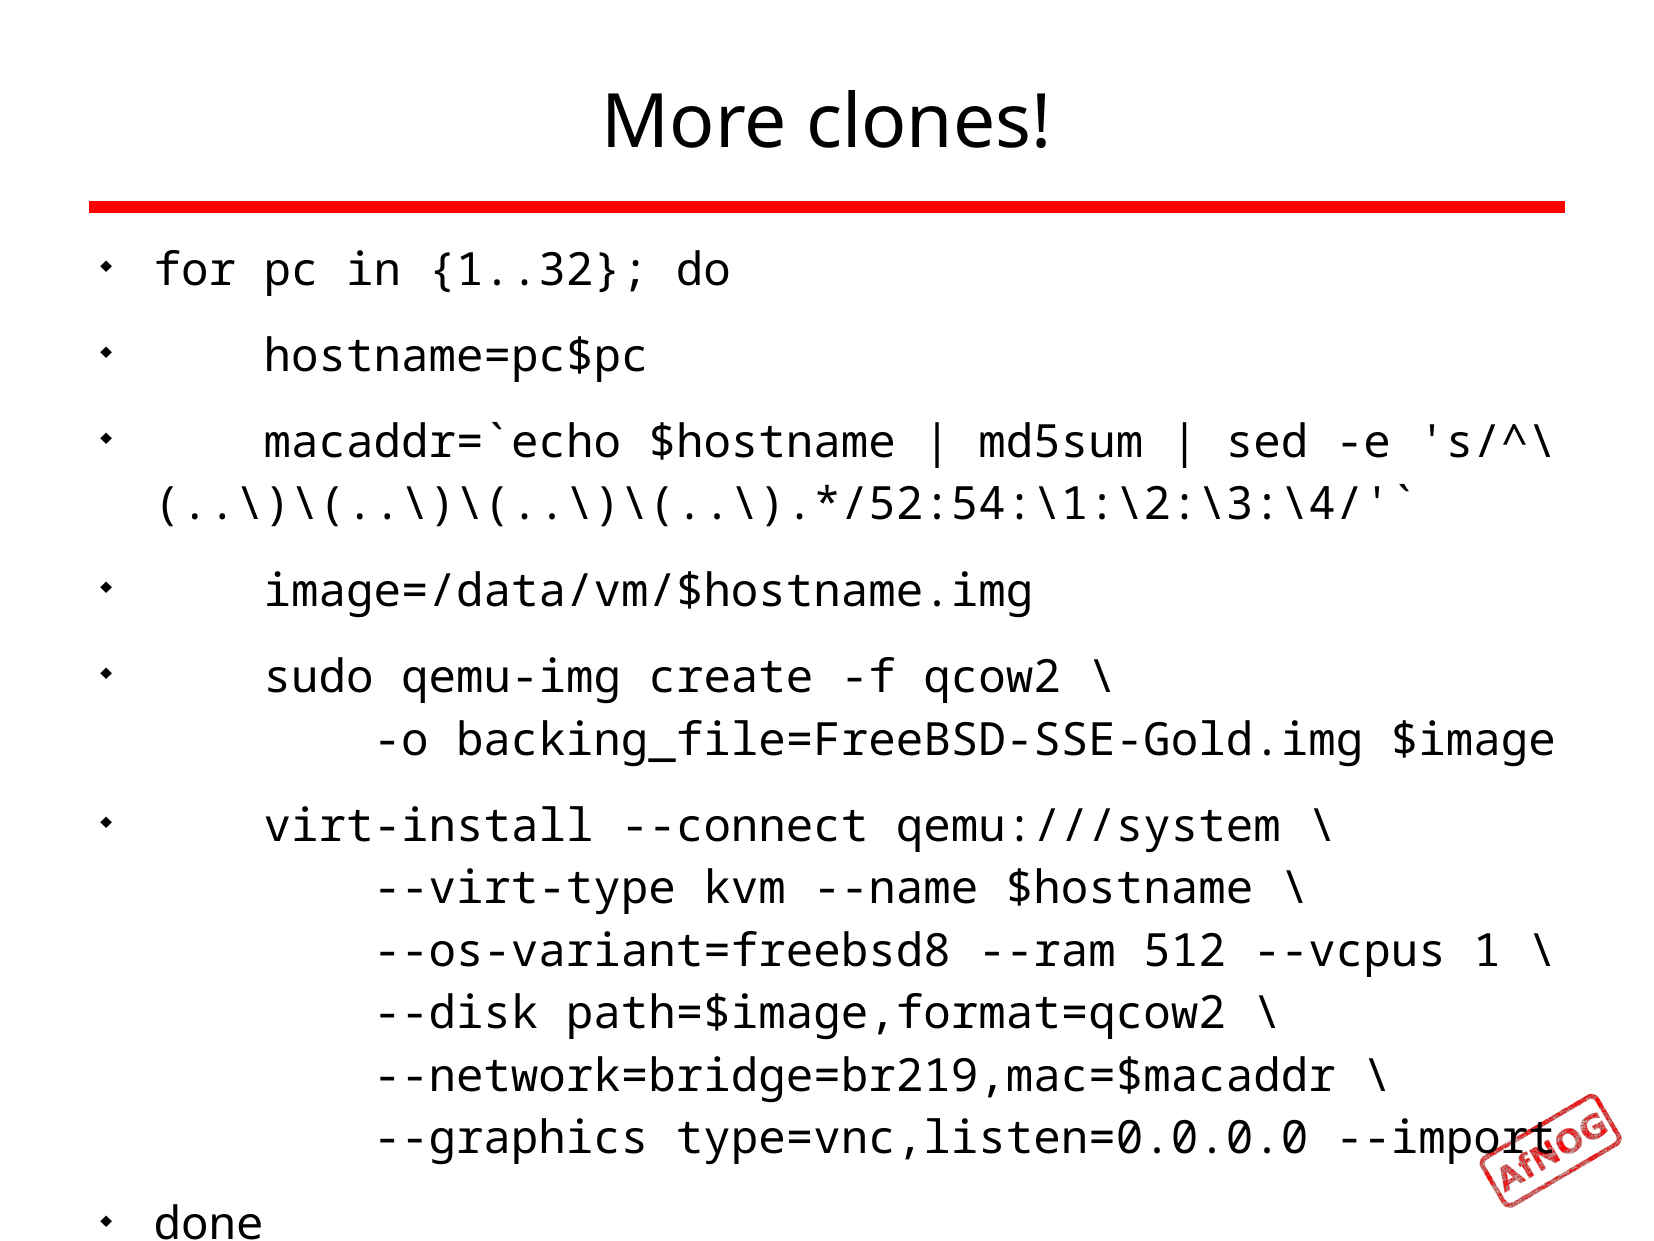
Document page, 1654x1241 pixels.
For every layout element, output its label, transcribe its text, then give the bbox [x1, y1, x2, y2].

list for pc in {1..32}; do hostname=pc$pc macaddr=`echo $hostname | md5sum | sed -e 's/^\(..\)\(..\)\(..\)\(..\).*/52:54:\1:\2:\3:\4/'` image=/data/vm/$hostname.img sudo qemu-img create -f qcow2 \ -o backing_file=FreeBSD-SSE-Gold.img $image virt-install --connect qemu:///system \ --virt-type kvm --name $hostname \ --os-variant=freebsd8 --ram 512 --vcpus 1 \ --disk path=$image,format=qcow2 \ --network=bridge=br219,mac=$macaddr \ --graphics type=vnc,listen=0.0.0.0 --import done [82, 236, 1571, 1152]
picture [1476, 1090, 1625, 1211]
title More clones! [82, 29, 1571, 207]
